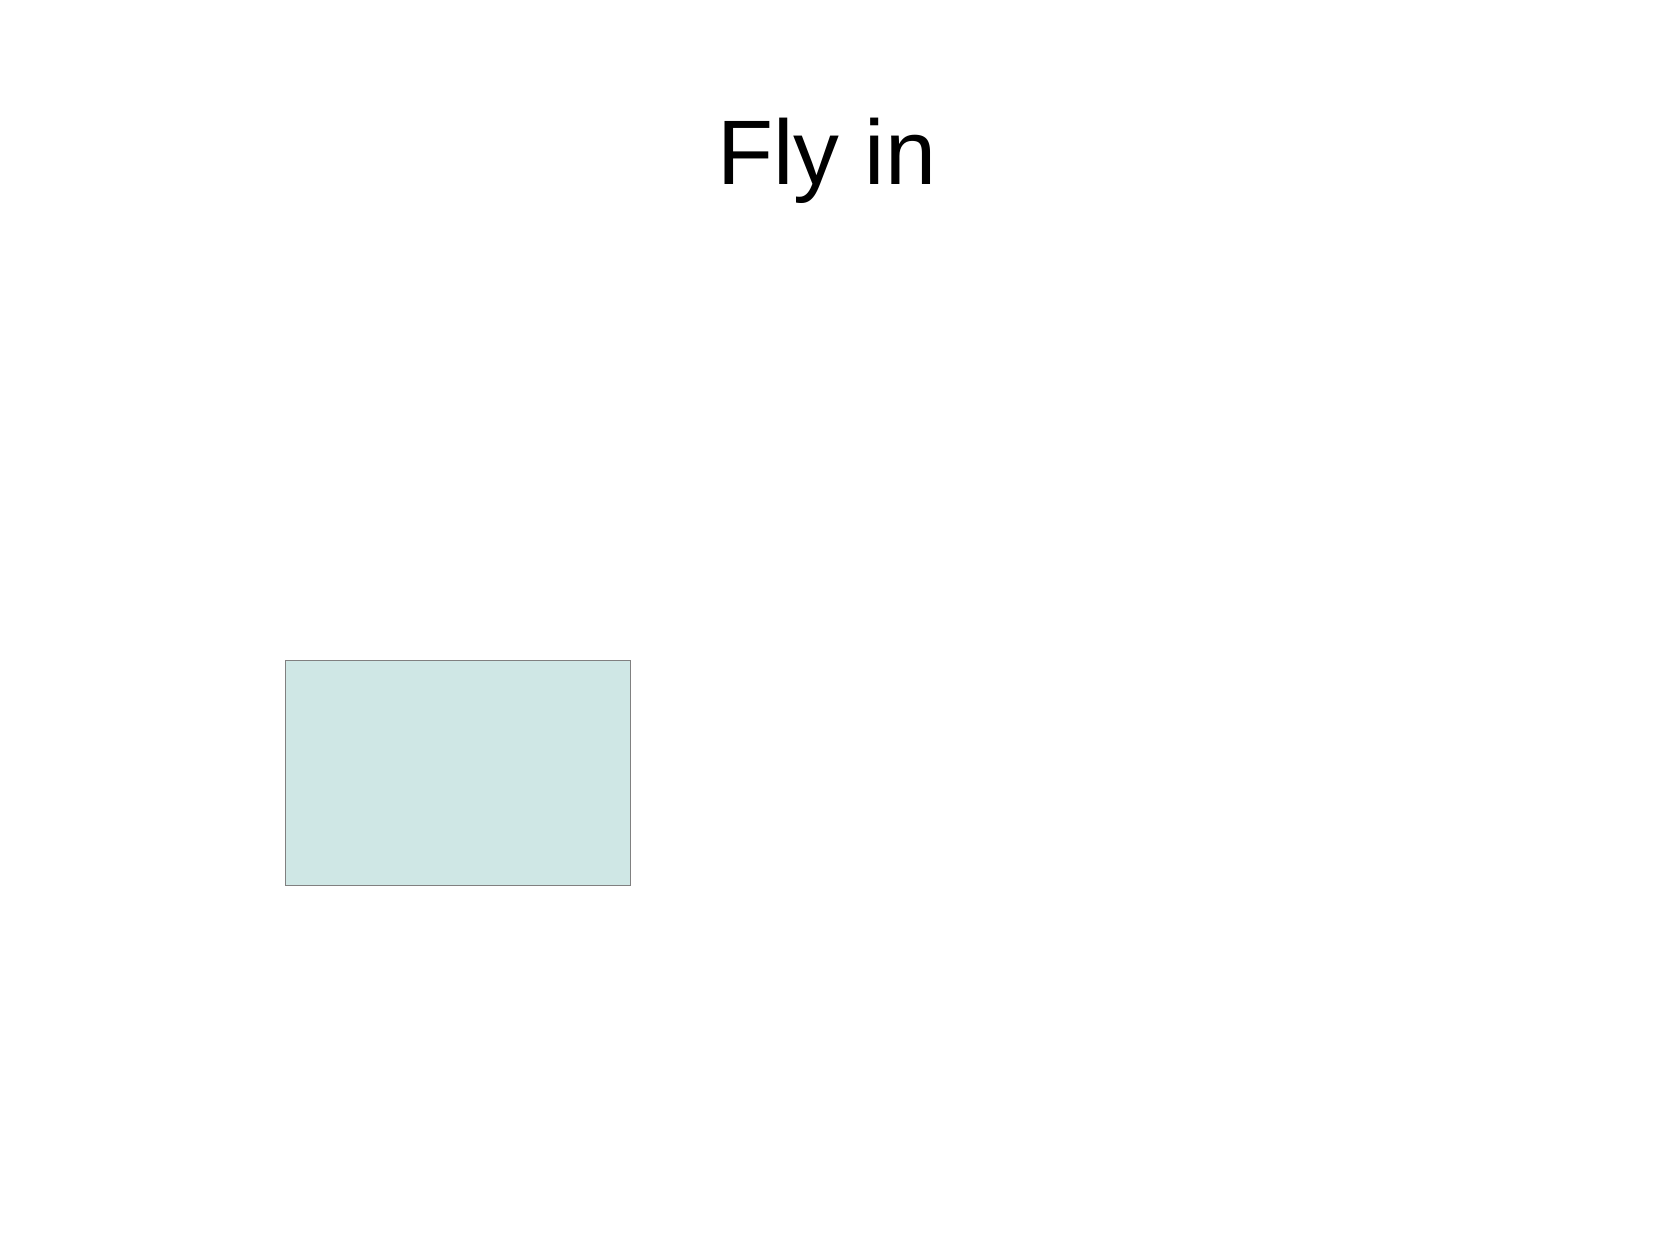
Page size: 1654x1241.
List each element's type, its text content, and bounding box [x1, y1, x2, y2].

text_box [285, 660, 631, 886]
title Fly in [82, 49, 1571, 257]
